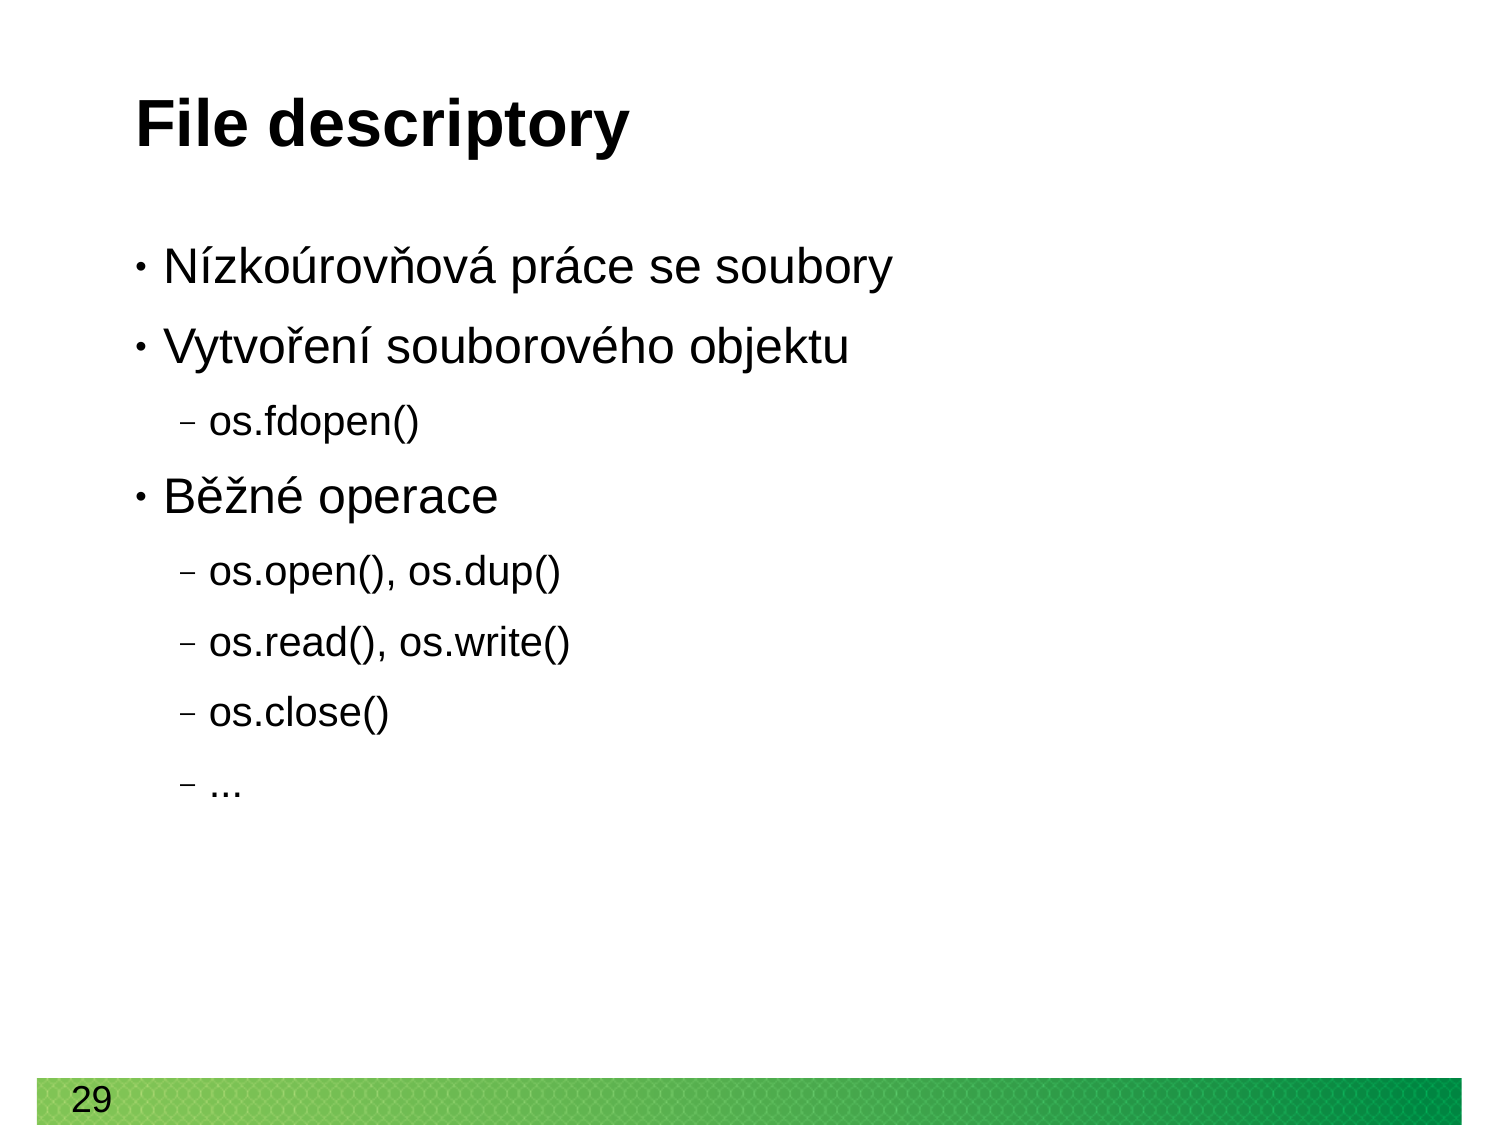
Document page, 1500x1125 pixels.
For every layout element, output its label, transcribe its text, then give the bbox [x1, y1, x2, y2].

list Nízkoúrovňová práce se soubory Vytvoření souborového objektu os.fdopen() Běžné operace os.open(), os.dup() os.read(), os.write() os.close() ... [135, 238, 1372, 892]
title File descriptory [135, 41, 1372, 204]
picture [36, 1078, 1462, 1125]
